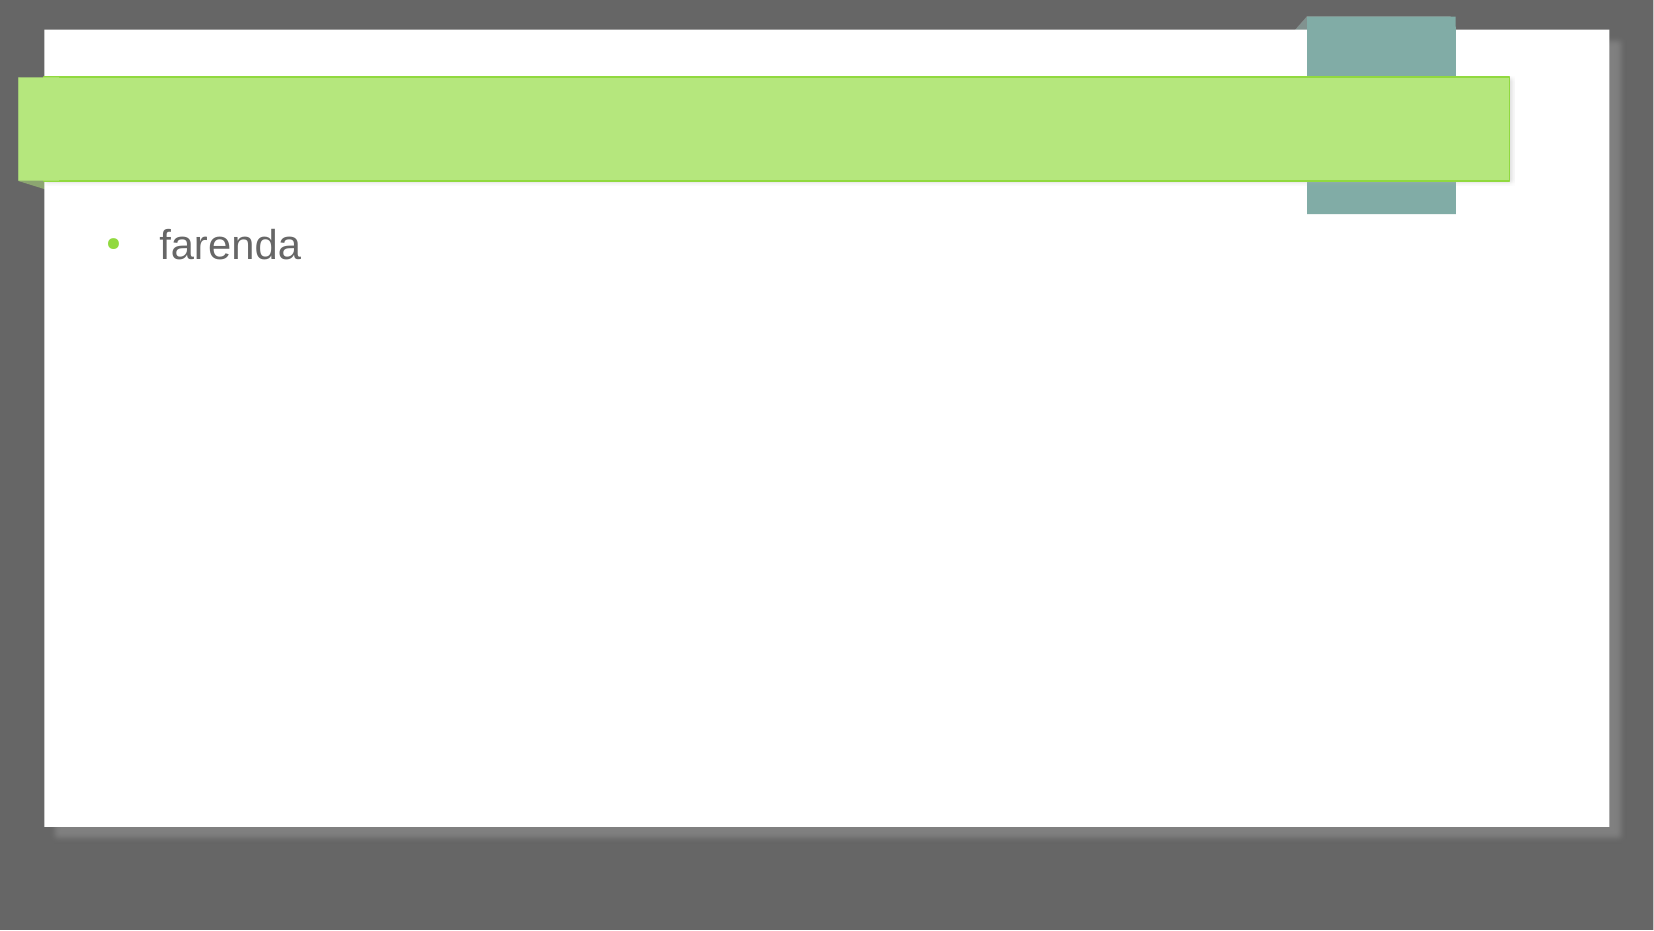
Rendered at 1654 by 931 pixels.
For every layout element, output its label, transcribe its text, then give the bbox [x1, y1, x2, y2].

list farenda [88, 221, 1565, 813]
